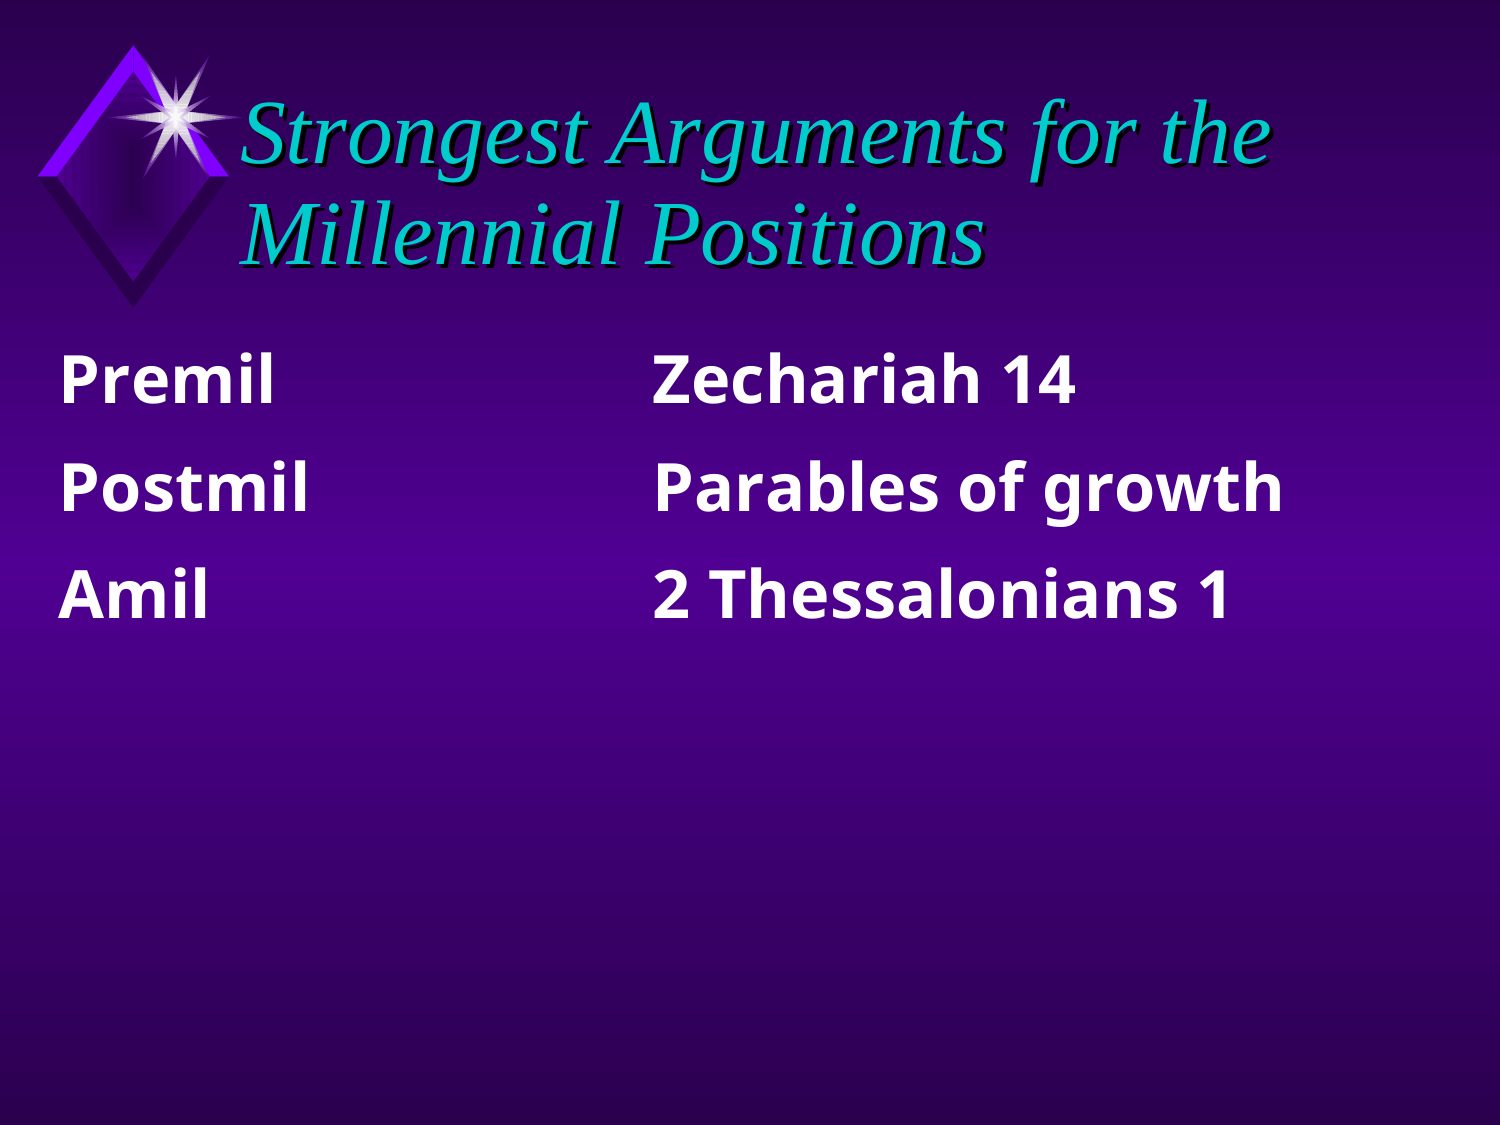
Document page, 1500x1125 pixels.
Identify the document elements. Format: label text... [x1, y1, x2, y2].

title Strongest Arguments for the Millennial Positions [224, 73, 1388, 292]
list Premil Postmil Amil [43, 324, 713, 1026]
list Zechariah 14 Parables of growth 2 Thessalonians 1 [713, 324, 1431, 1026]
